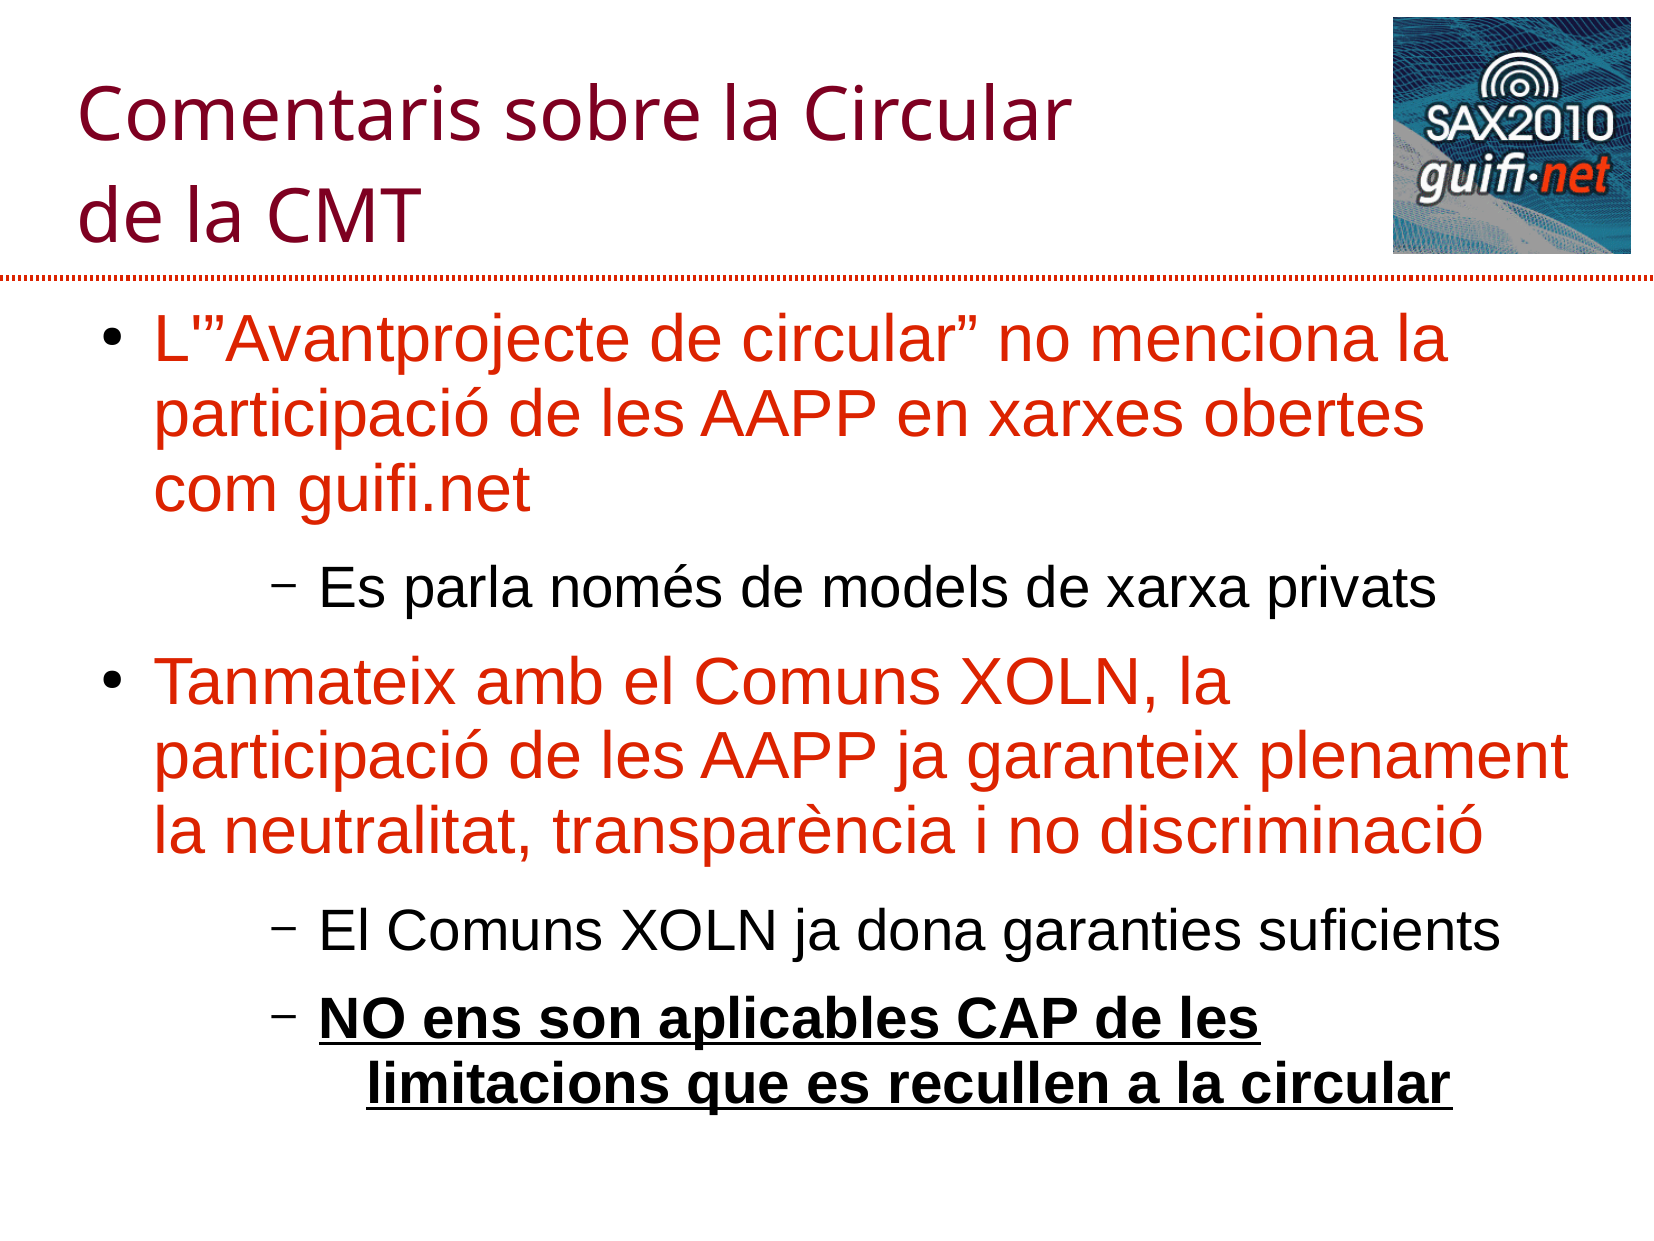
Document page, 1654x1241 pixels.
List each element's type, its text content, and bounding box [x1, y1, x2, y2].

list L'”Avantprojecte de circular” no menciona la participació de les AAPP en xarxes obertes com guifi.net Es parla només de models de xarxa privats Tanmateix amb el Comuns XOLN, la participació de les AAPP ja garanteix plenament la neutralitat, transparència i no discriminació El Comuns XOLN ja dona garanties suficients NO ens son aplicables CAP de les limitacions que es recullen a la circular [82, 301, 1571, 1191]
picture [1393, 17, 1631, 254]
title Comentaris sobre la Circular de la CMT [76, 66, 1093, 259]
